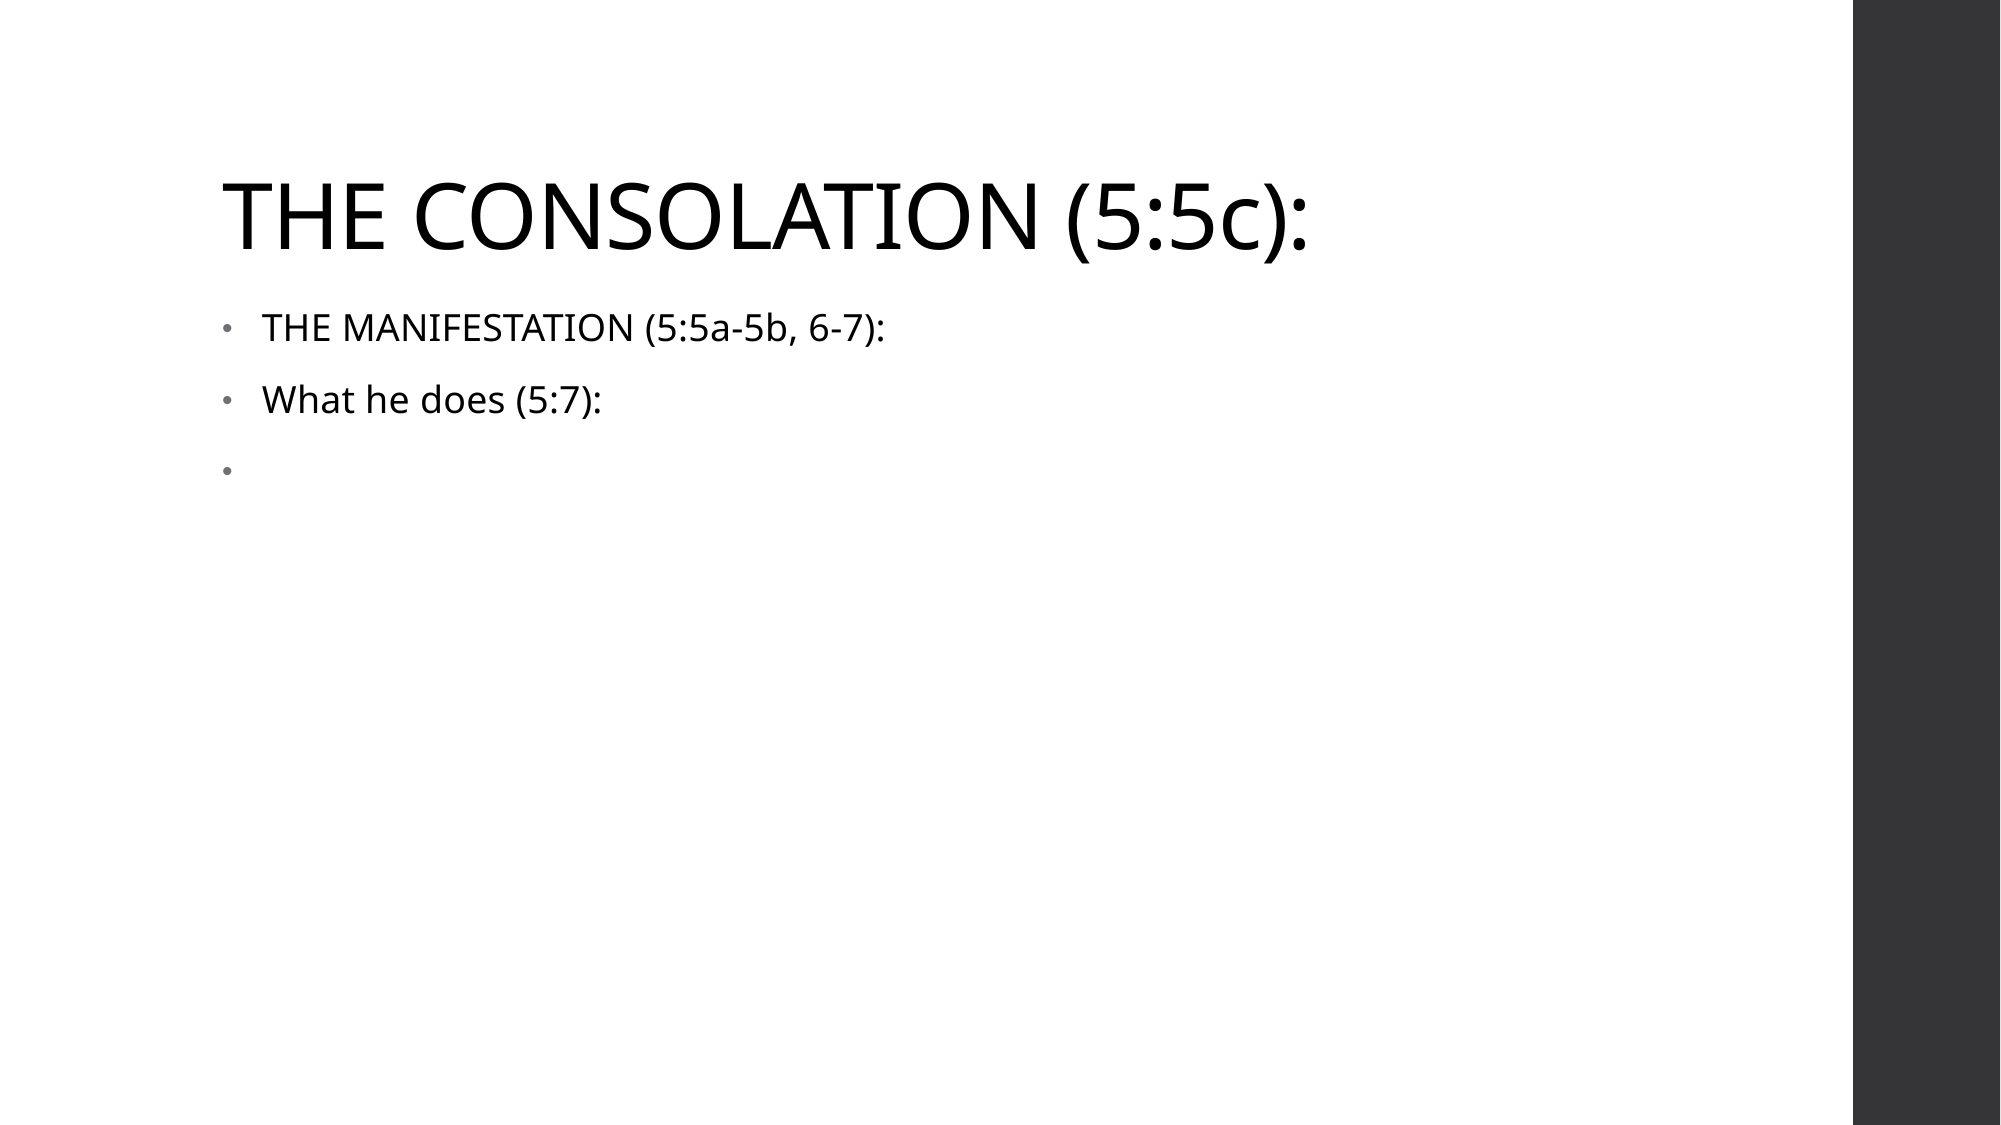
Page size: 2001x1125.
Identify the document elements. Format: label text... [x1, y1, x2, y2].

list THE MANIFESTATION (5:5a-5b, 6-7): What he does (5:7): [206, 299, 1617, 1014]
title THE CONSOLATION (5:5c): [206, 60, 1797, 278]
